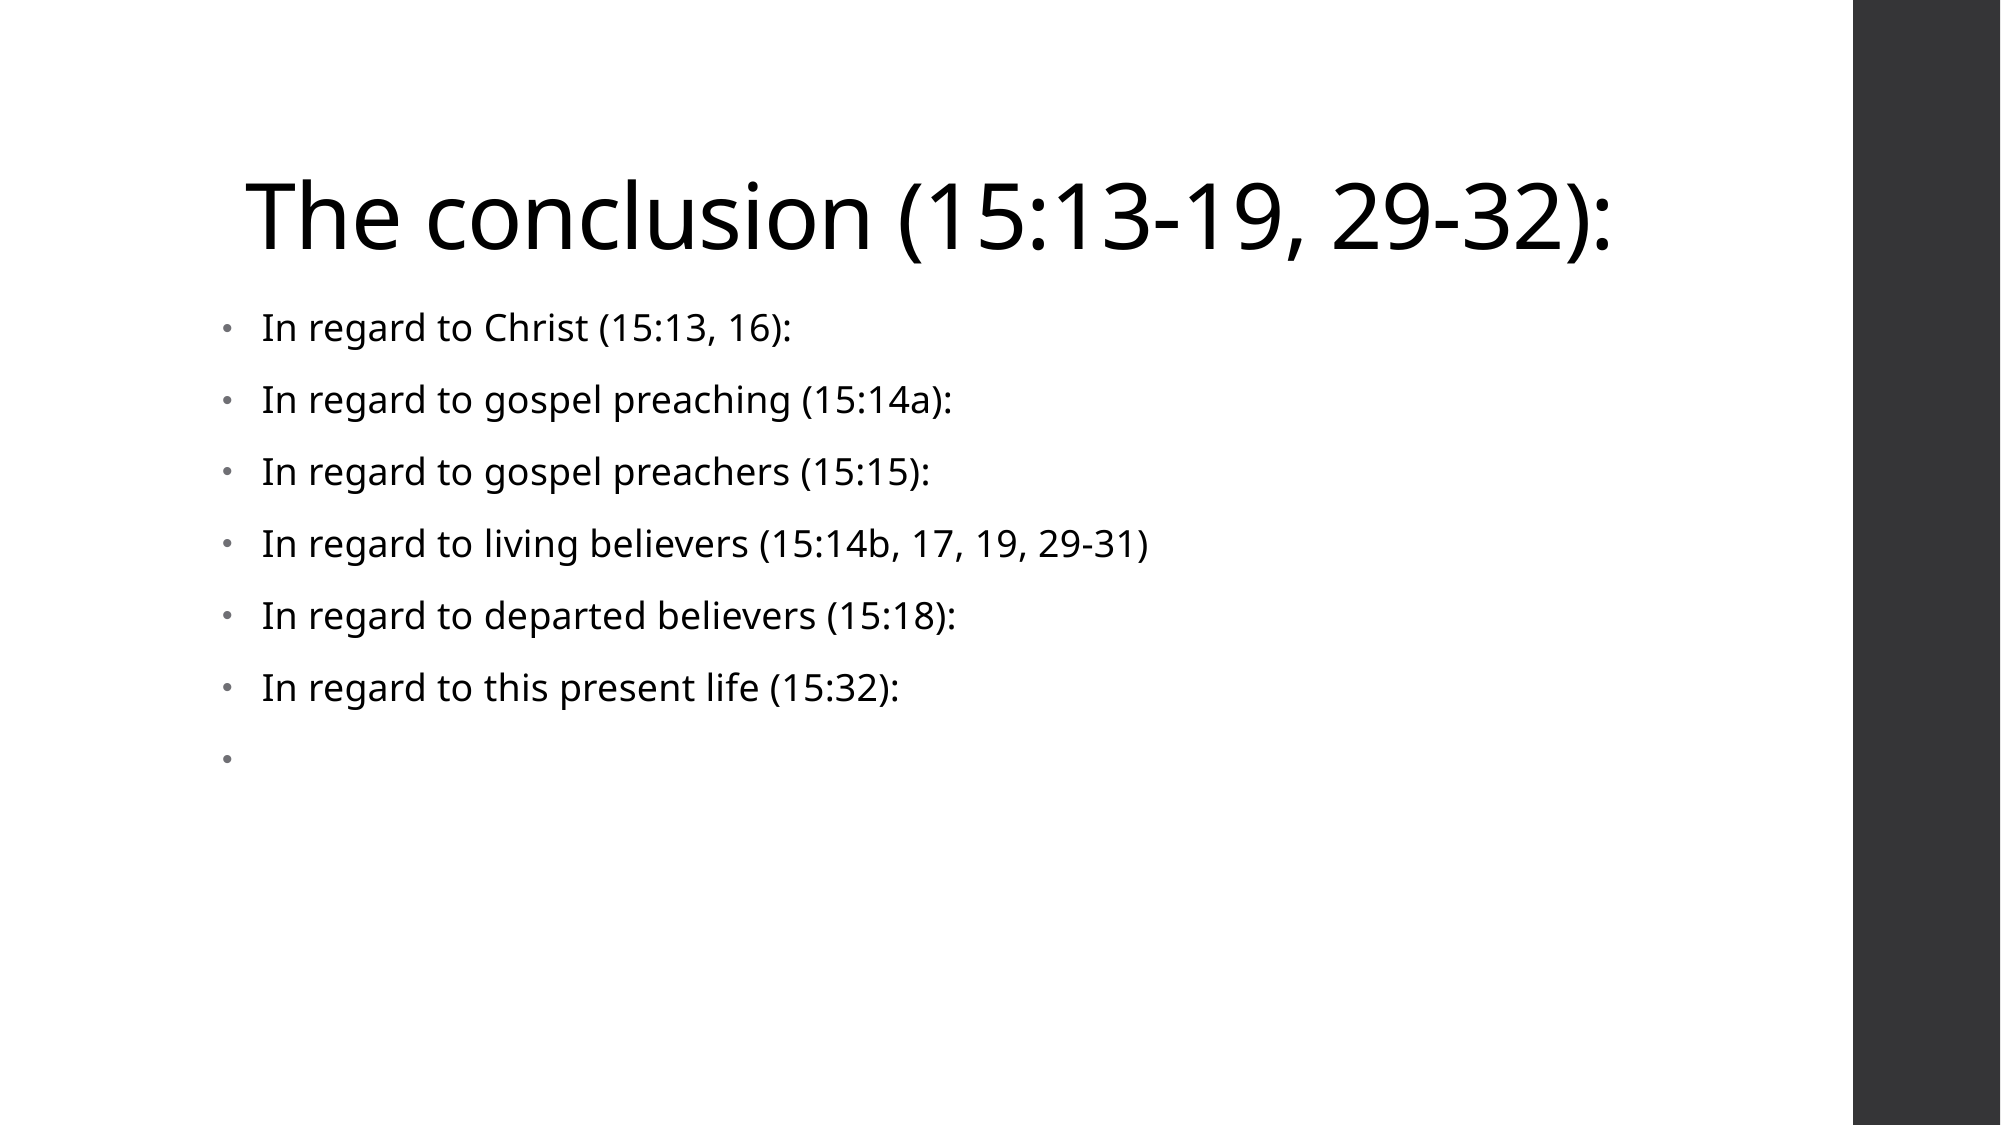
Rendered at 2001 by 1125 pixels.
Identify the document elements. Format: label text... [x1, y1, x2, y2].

list In regard to Christ (15:13, 16): In regard to gospel preaching (15:14a): In regard to gospel preachers (15:15): In regard to living believers (15:14b, 17, 19, 29-31) In regard to departed believers (15:18): In regard to this present life (15:32): [206, 299, 1617, 1014]
title The conclusion (15:13-19, 29-32): [206, 60, 1797, 278]
